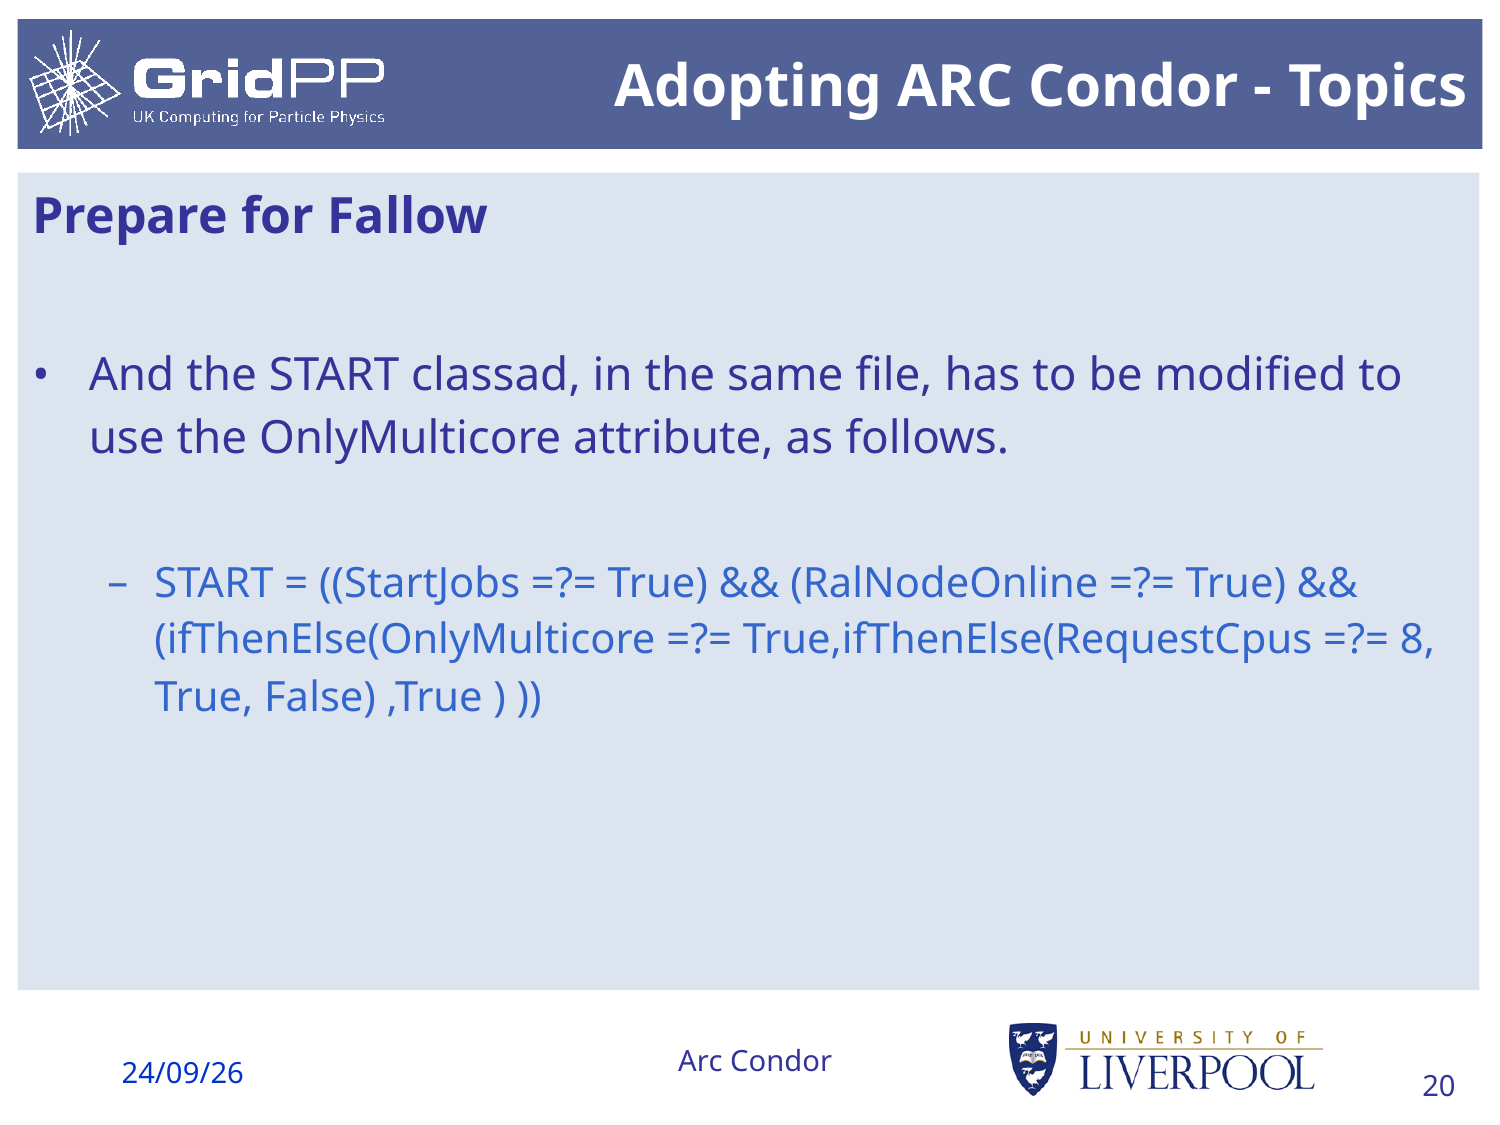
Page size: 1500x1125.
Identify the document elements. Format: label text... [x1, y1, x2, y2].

text_box <number> [1388, 1059, 1471, 1094]
title Adopting ARC Condor - Topics [513, 19, 1483, 149]
text_box 01/03/16 [29, 1046, 337, 1095]
picture [29, 30, 384, 136]
picture [1009, 1023, 1323, 1096]
text_box Arc Condor [536, 1034, 975, 1094]
list Prepare for Fallow And the START classad, in the same file, has to be modified to use the OnlyMulticore attribute, as follows. START = ((StartJobs =?= True) && (RalNodeOnline =?= True) && (ifThenElse(OnlyMulticore =?= True,ifThenElse(RequestCpus =?= 8, True, False) ,True ) )) [17, 172, 1480, 991]
